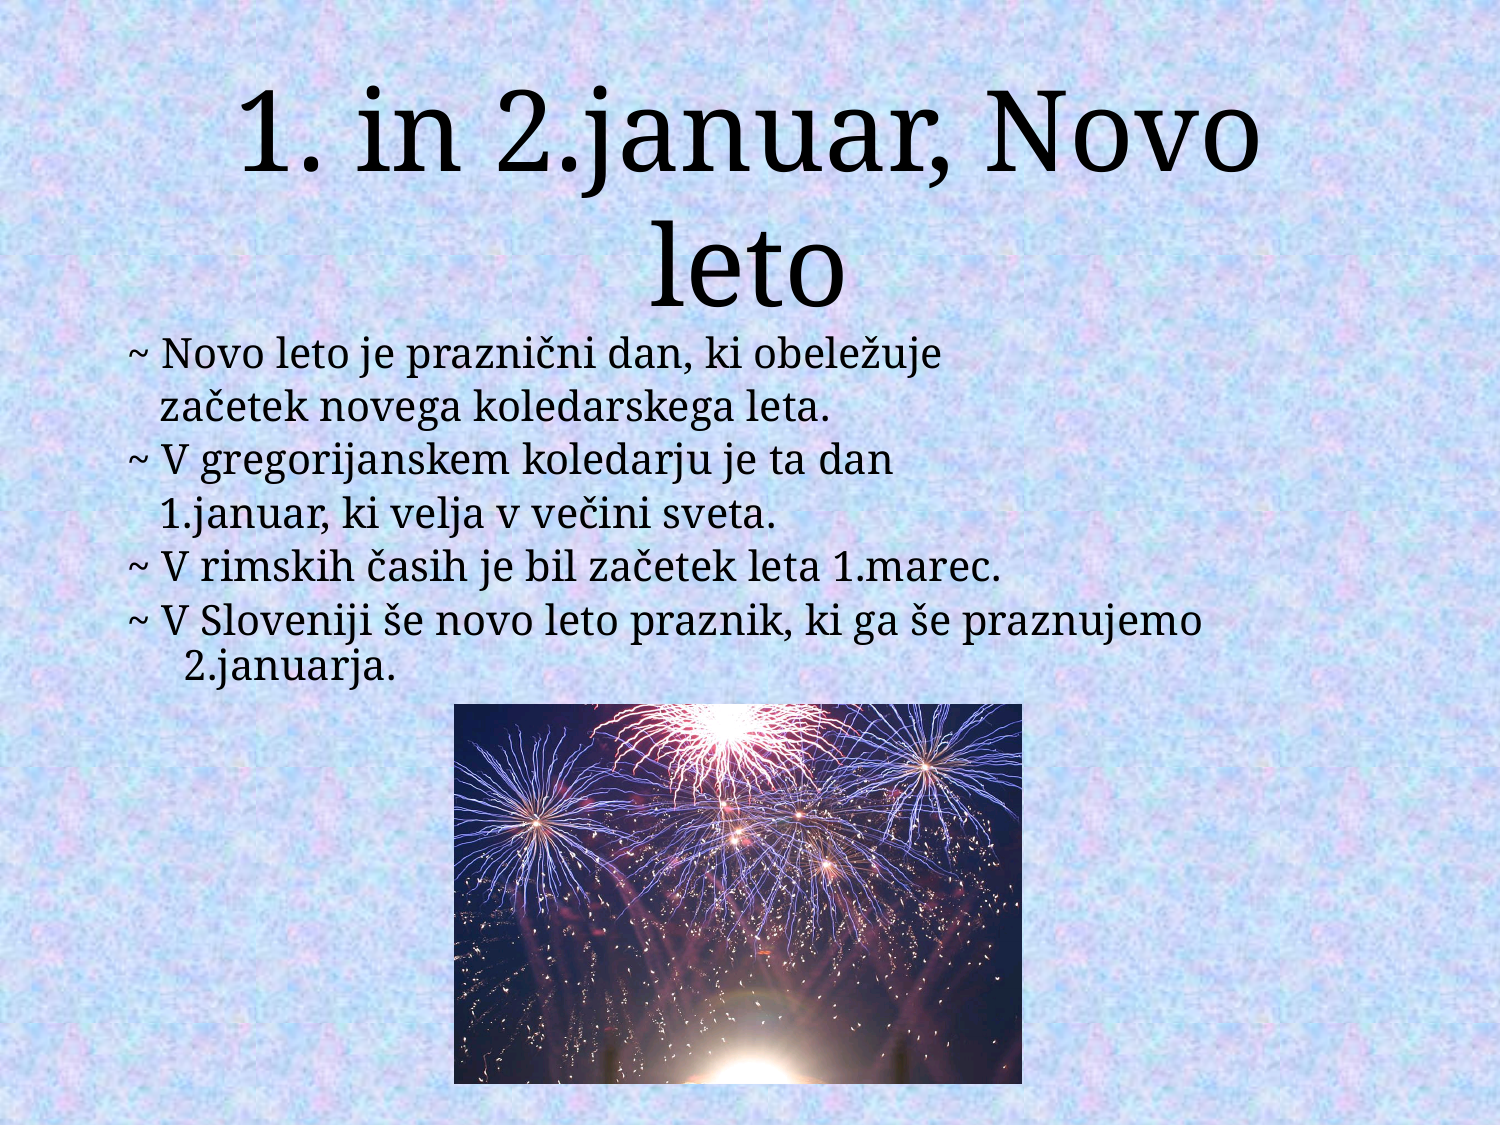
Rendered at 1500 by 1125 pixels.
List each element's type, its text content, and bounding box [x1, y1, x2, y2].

picture [0, 0, 1500, 1125]
title 1. in 2.januar, Novo leto [112, 99, 1388, 288]
list ~ Novo leto je praznični dan, ki obeležuje začetek novega koledarskega leta. ~ V gregorijanskem koledarju je ta dan 1.januar, ki velja v večini sveta. ~ V rimskih časih je bil začetek leta 1.marec. ~ V Sloveniji še novo leto praznik, ki ga še praznujemo 2.januarja. [112, 324, 1424, 705]
